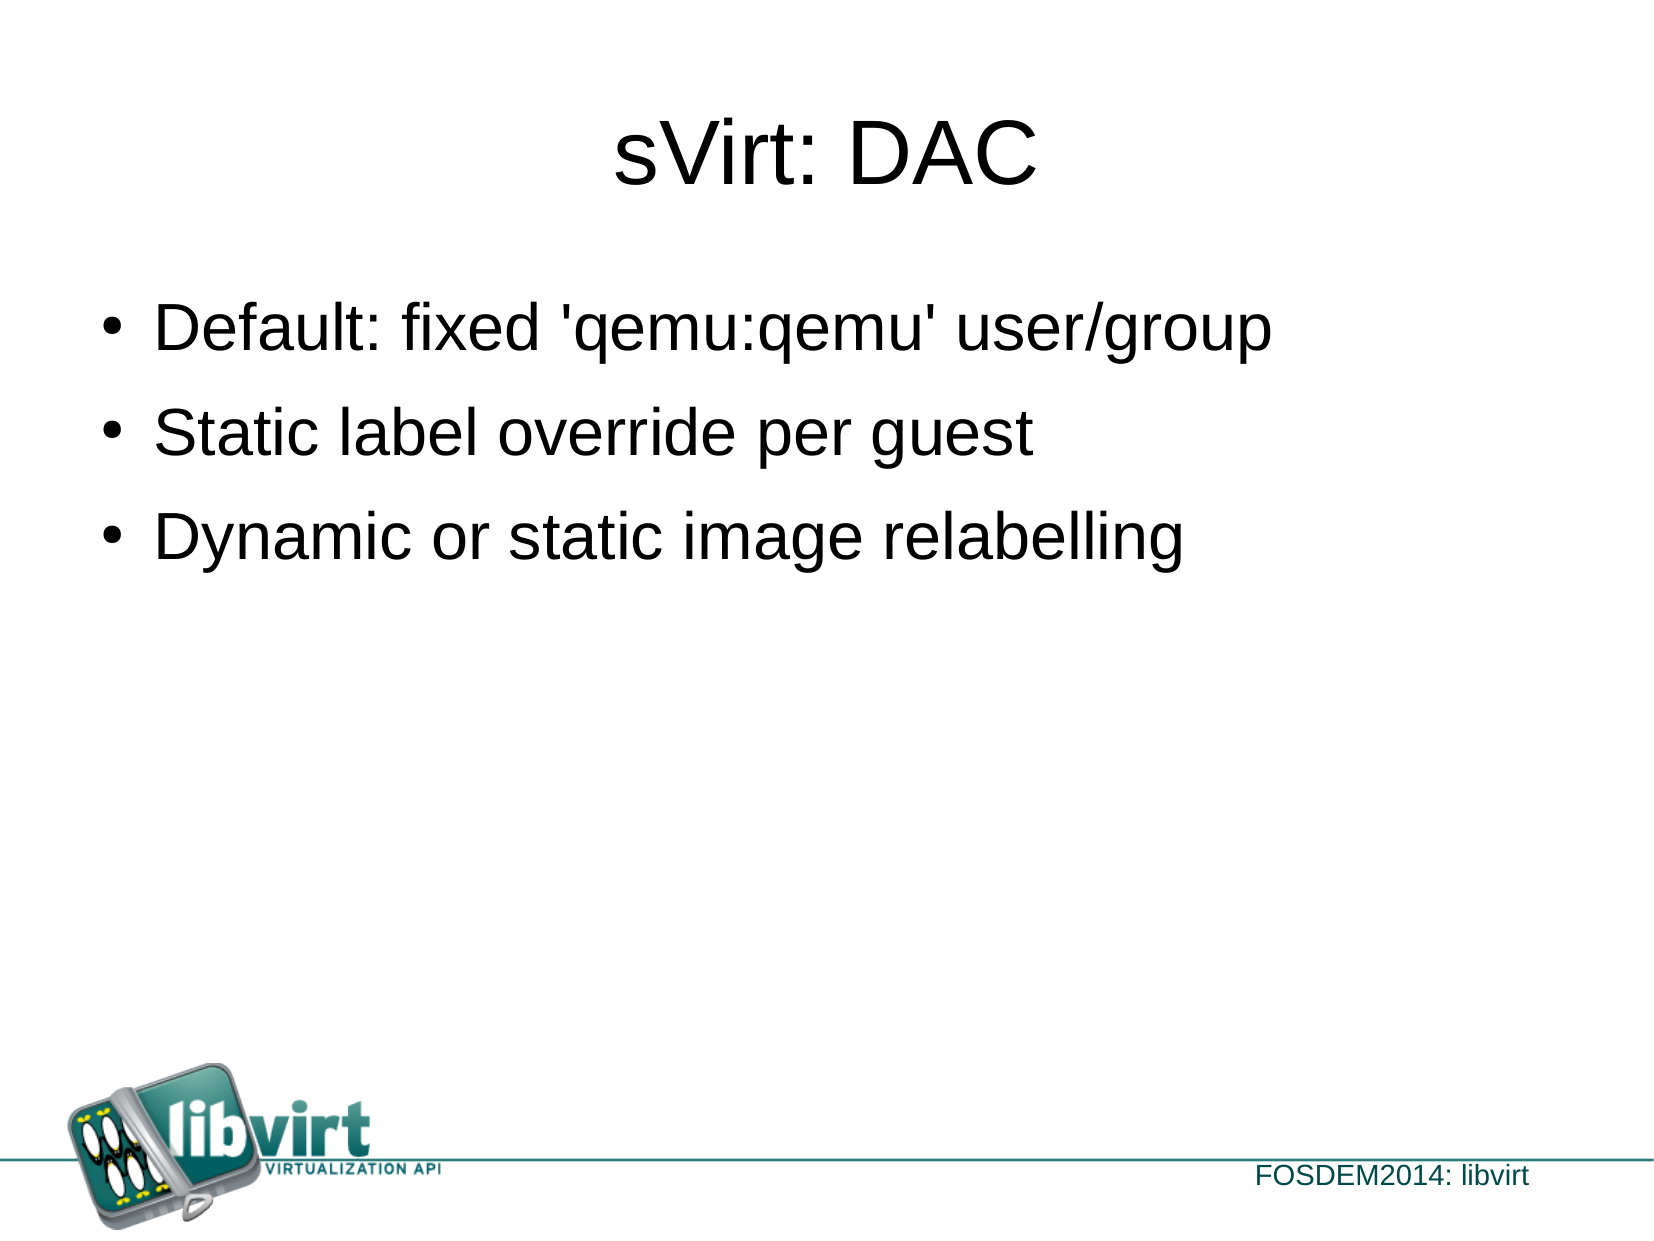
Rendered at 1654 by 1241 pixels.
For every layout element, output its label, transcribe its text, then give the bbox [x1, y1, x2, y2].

list Default: fixed 'qemu:qemu' user/group Static label override per guest Dynamic or static image relabelling [82, 290, 1571, 1010]
title sVirt: DAC [82, 49, 1571, 257]
picture [0, 1063, 1654, 1230]
